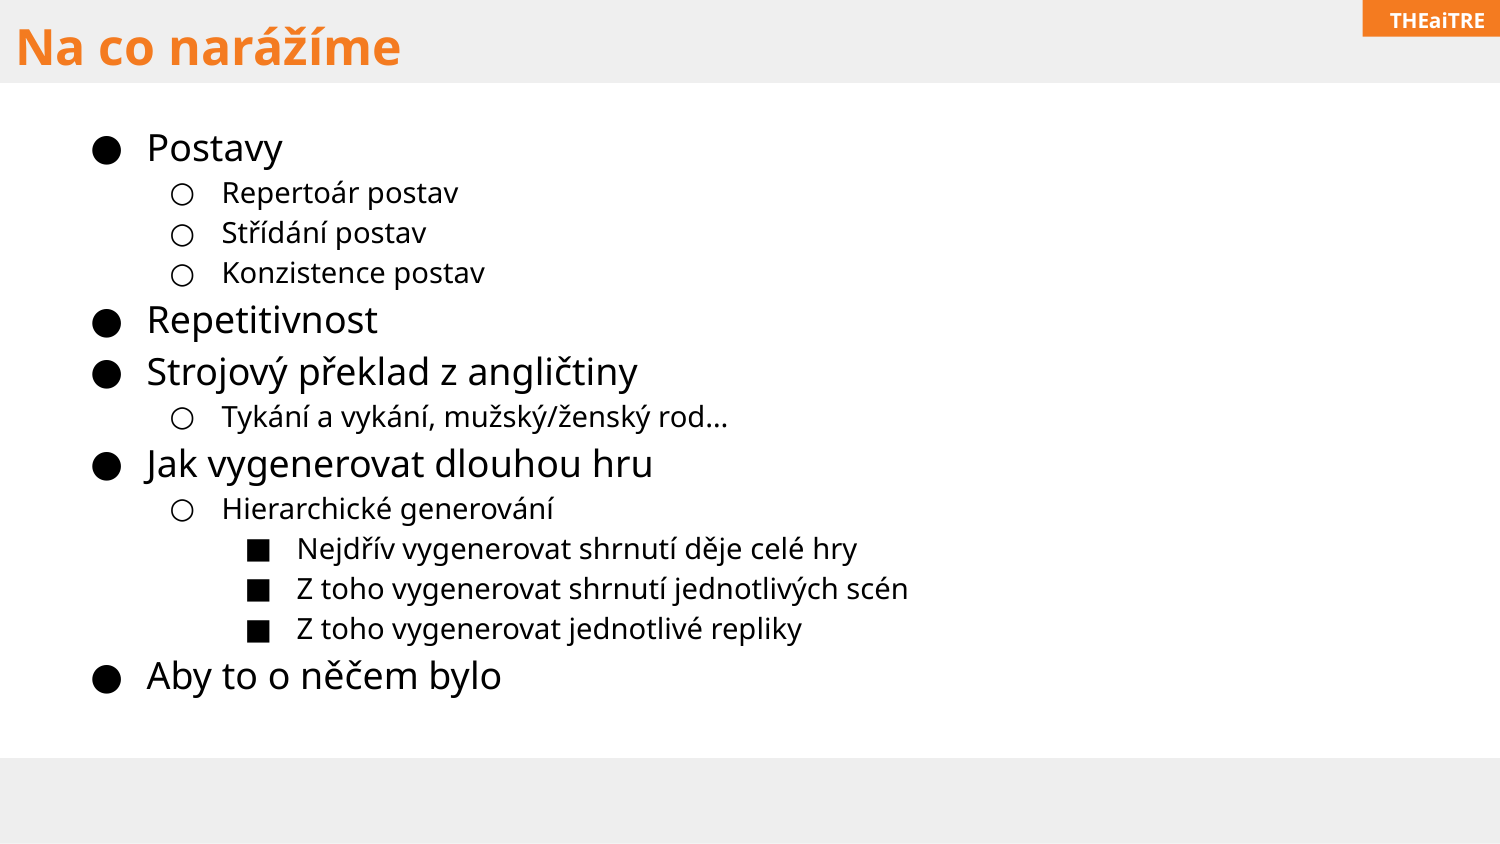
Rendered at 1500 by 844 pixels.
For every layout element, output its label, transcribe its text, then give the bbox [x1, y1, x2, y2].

list Postavy Repertoár postav Střídání postav Konzistence postav Repetitivnost Strojový překlad z angličtiny Tykání a vykání, mužský/ženský rod… Jak vygenerovat dlouhou hru Hierarchické generování Nejdřív vygenerovat shrnutí děje celé hry Z toho vygenerovat shrnutí jednotlivých scén Z toho vygenerovat jednotlivé repliky Aby to o něčem bylo [56, 102, 1455, 775]
subtitle THEaiTRE [1362, 0, 1500, 37]
title Na co narážíme [0, 0, 1500, 83]
